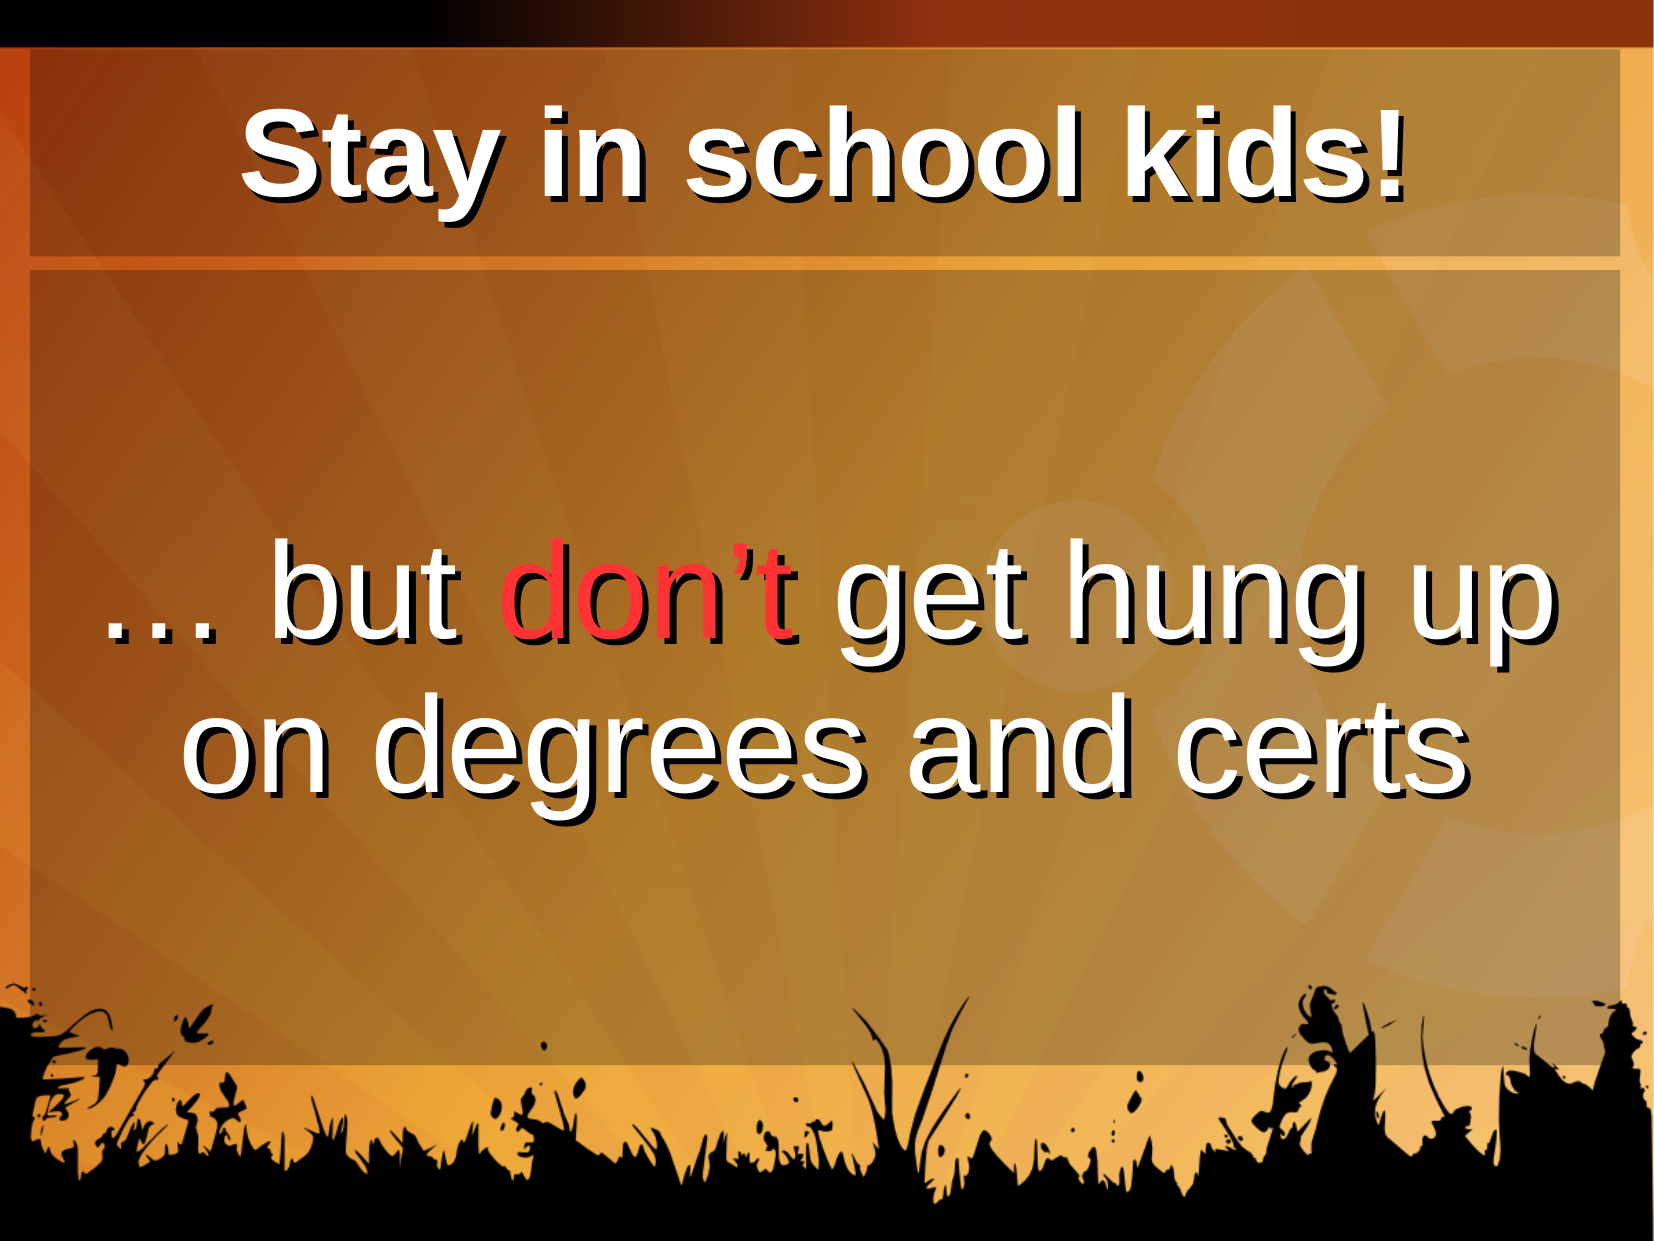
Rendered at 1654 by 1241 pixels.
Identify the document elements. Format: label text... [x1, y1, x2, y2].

picture [0, 0, 1654, 1241]
title Stay in school kids! [30, 49, 1621, 257]
subtitle … but don’t get hung up on degrees and certs [30, 270, 1621, 1066]
